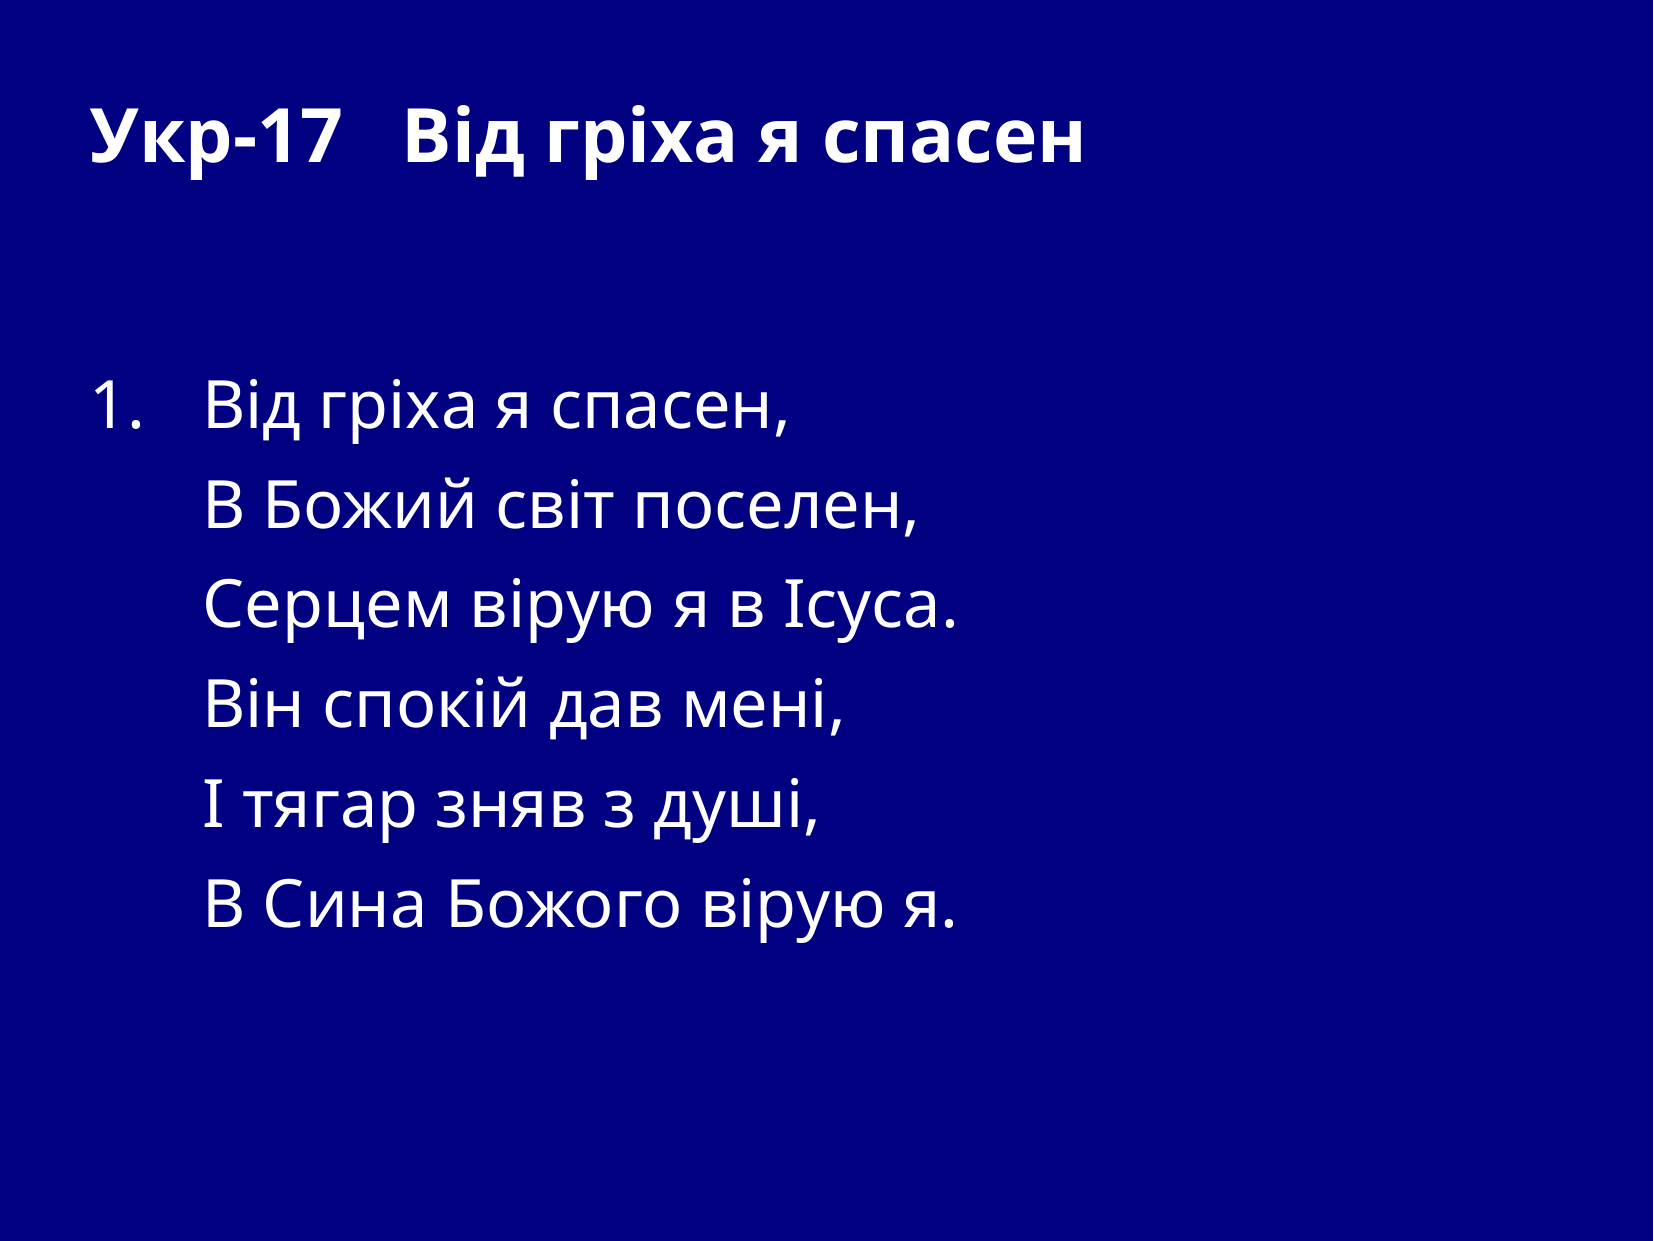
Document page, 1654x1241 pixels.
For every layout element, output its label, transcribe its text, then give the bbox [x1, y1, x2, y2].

text_box Укр-17 Від гріха я спасен [75, 75, 1576, 188]
text_box 1. Від гріха я спасен, В Божий світ поселен, Серцем вірую я в Ісуса. Він спокій дав мені, І тягар зняв з душі, В Сина Божого вірую я. [75, 188, 1576, 1163]
